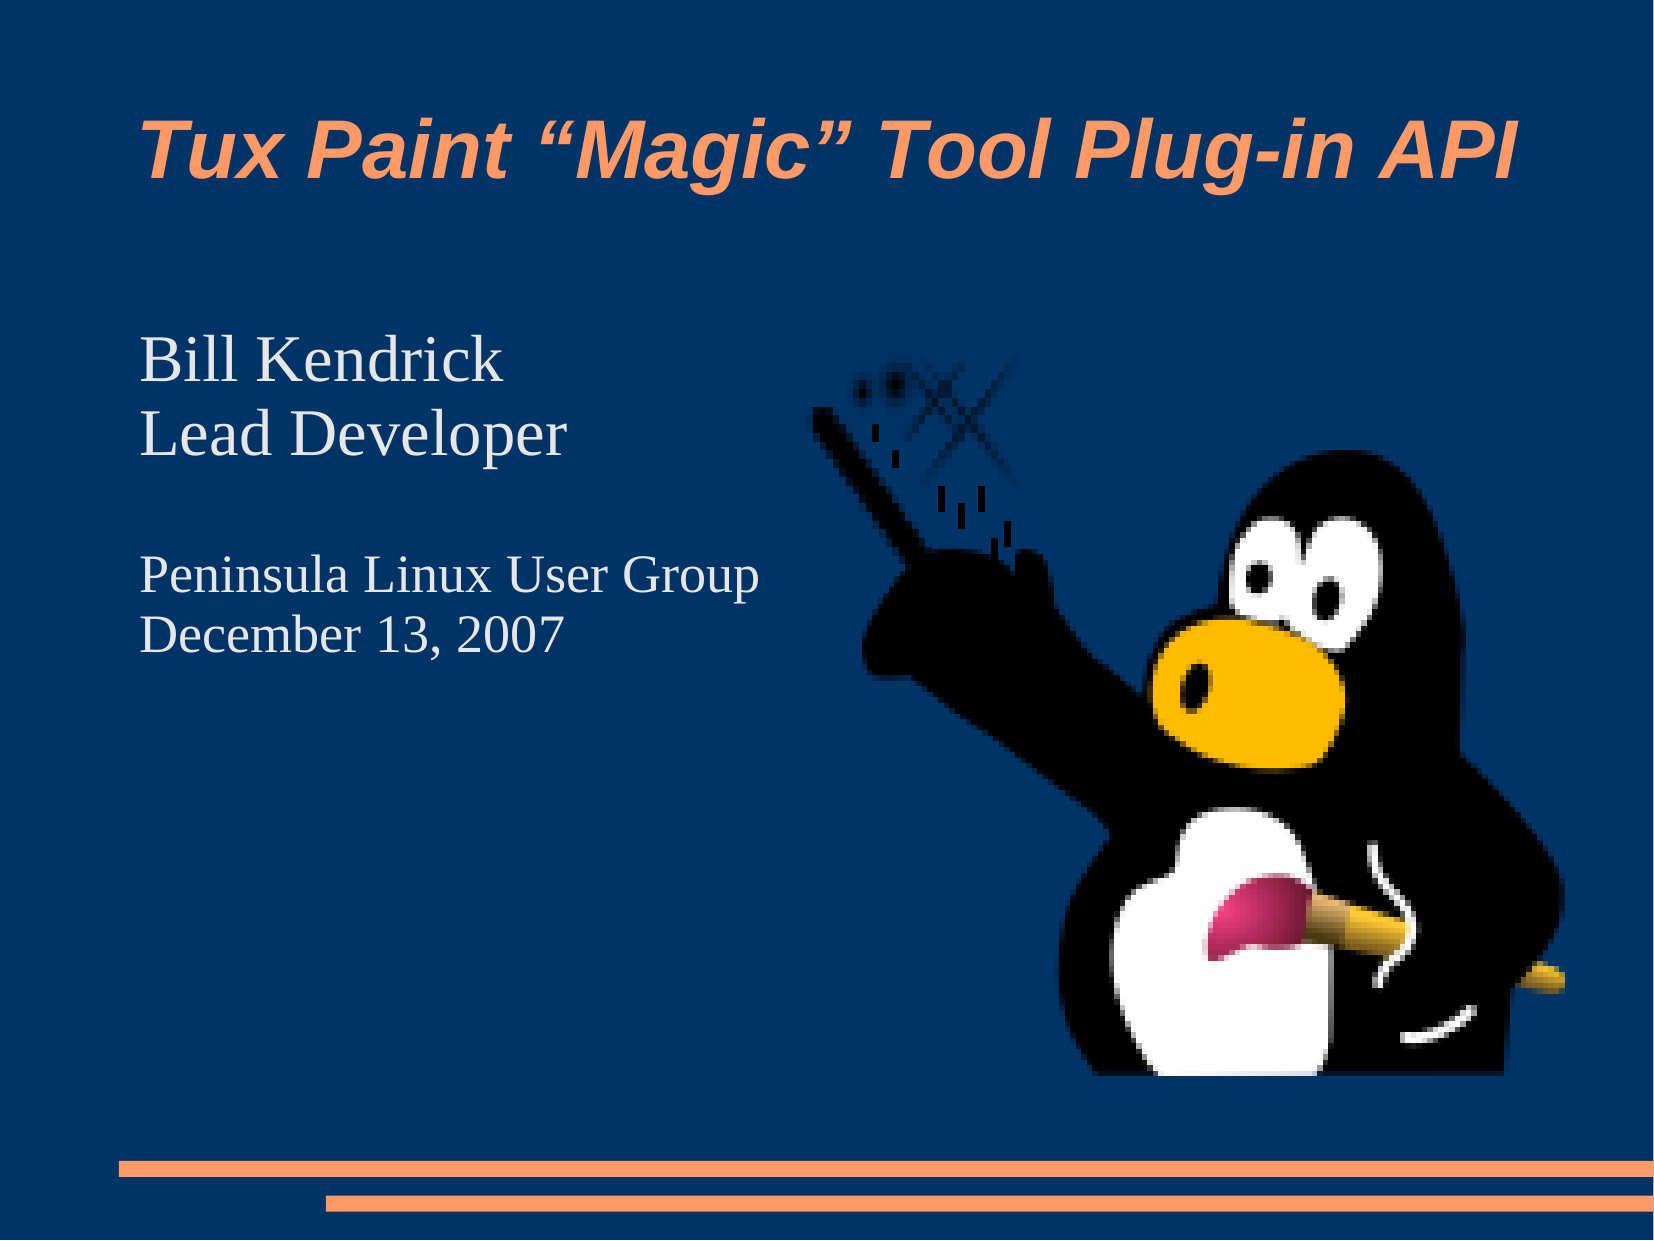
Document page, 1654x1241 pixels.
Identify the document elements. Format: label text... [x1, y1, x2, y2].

title Tux Paint “Magic” Tool Plug-in API [121, 46, 1534, 254]
list Bill Kendrick Lead Developer Peninsula Linux User Group December 13, 2007 [121, 322, 824, 1118]
picture [787, 337, 1565, 1115]
